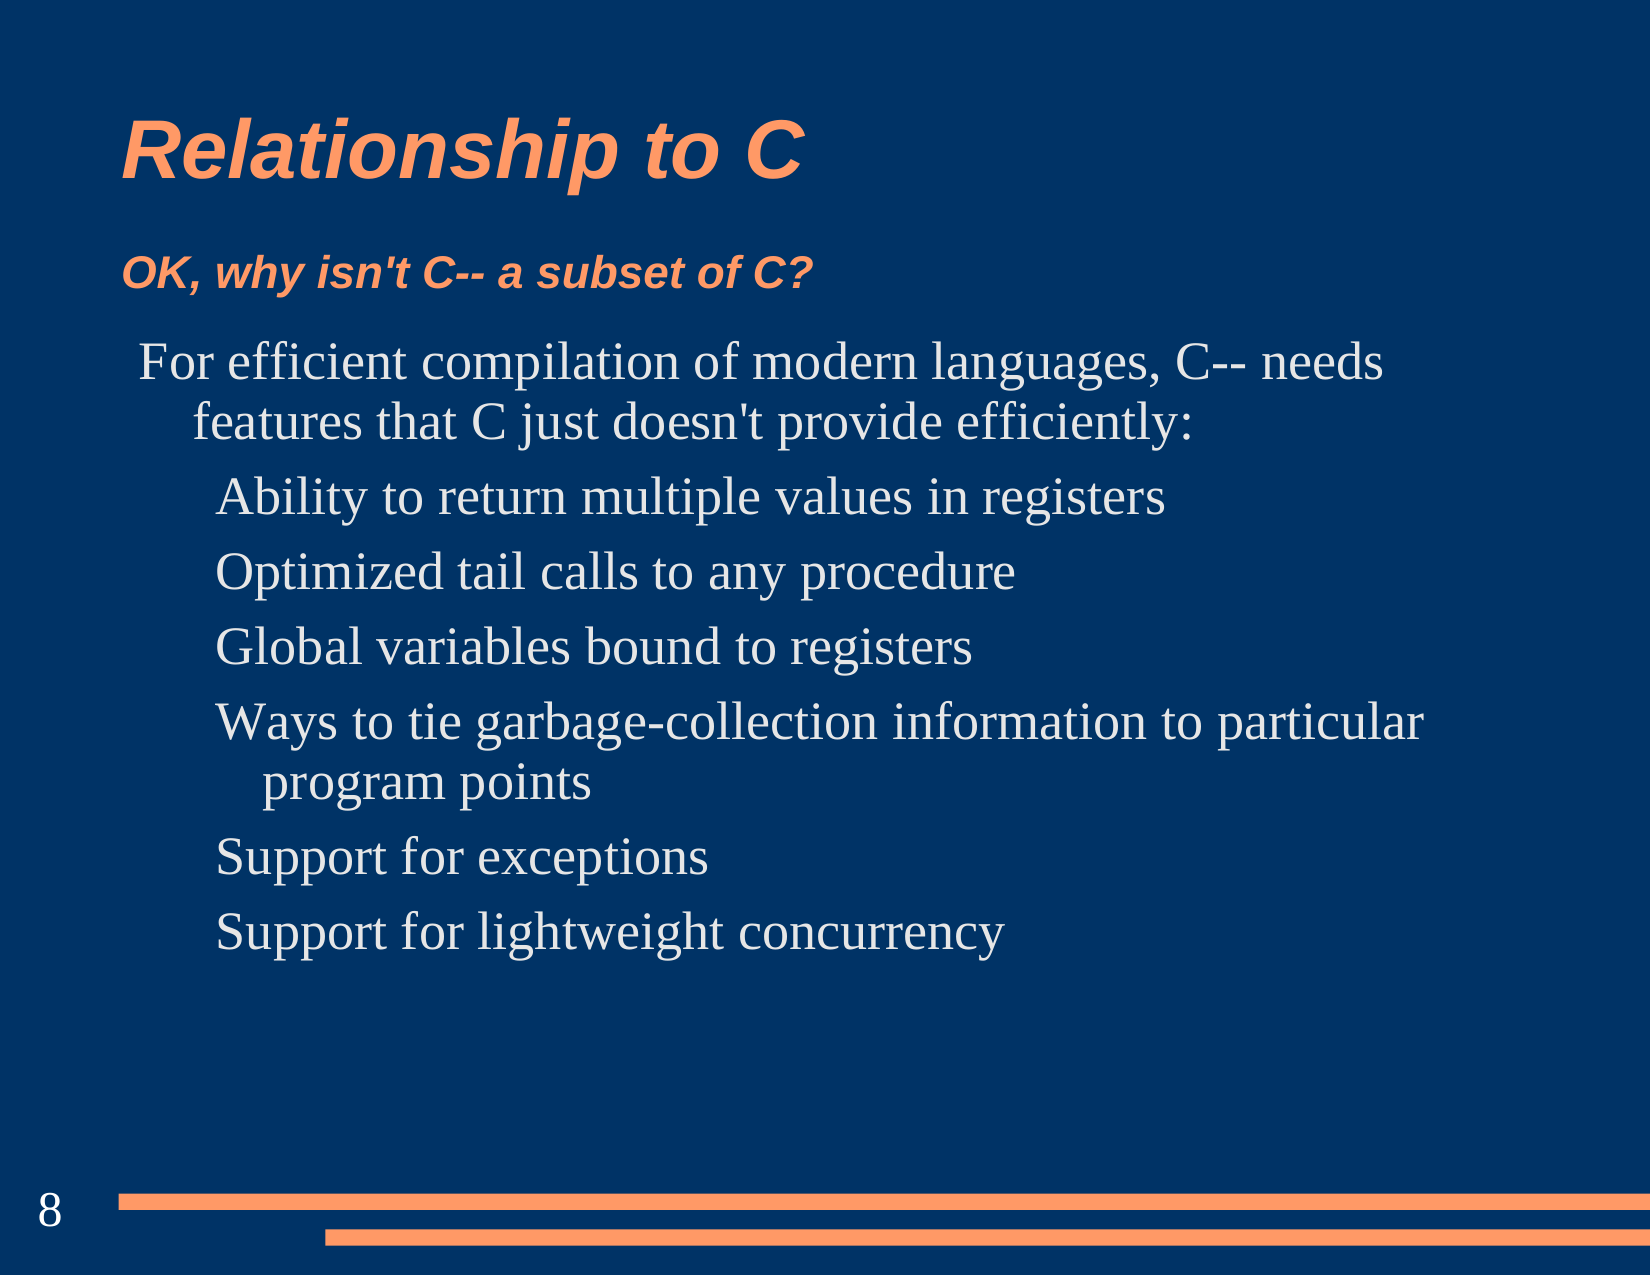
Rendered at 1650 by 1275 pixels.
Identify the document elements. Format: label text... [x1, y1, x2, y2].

text_box 8 [37, 1182, 63, 1238]
list For efficient compilation of modern languages, C-- needs features that C just doesn't provide efficiently: Ability to return multiple values in registers Optimized tail calls to any procedure Global variables bound to registers Ways to tie garbage-collection information to particular program points Support for exceptions Support for lightweight concurrency [121, 331, 1558, 1164]
title Relationship to C OK, why isn't C-- a subset of C? [121, 47, 1531, 261]
